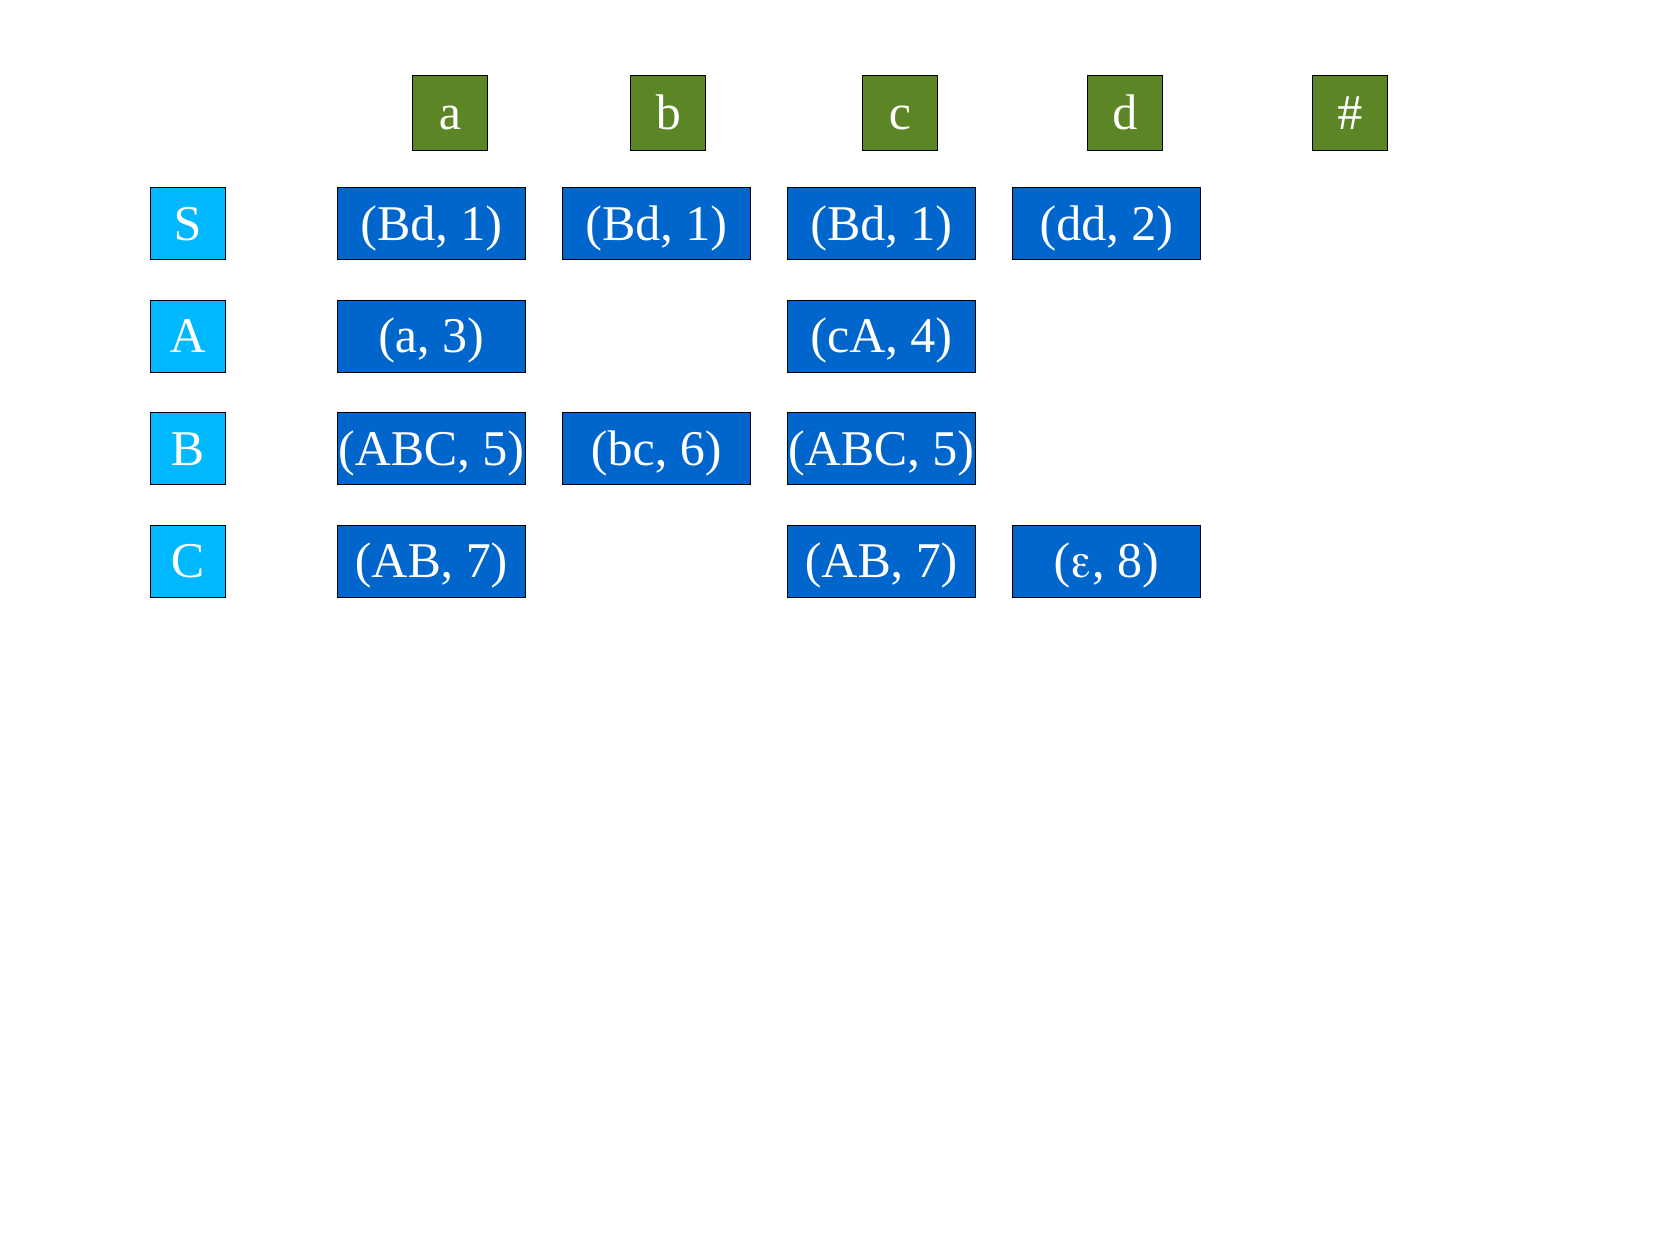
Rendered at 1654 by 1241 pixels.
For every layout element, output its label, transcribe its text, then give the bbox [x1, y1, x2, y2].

text_box (cA, 4) [787, 300, 976, 373]
text_box # [1312, 75, 1388, 151]
text_box b [630, 75, 706, 151]
text_box (AB, 7) [787, 525, 976, 598]
text_box c [862, 75, 938, 151]
text_box d [1087, 75, 1163, 151]
text_box C [150, 525, 226, 598]
text_box (ABC, 5) [337, 412, 526, 485]
text_box S [150, 187, 226, 260]
text_box (Bd, 1) [337, 187, 526, 260]
text_box (AB, 7) [337, 525, 526, 598]
text_box A [150, 300, 226, 373]
text_box (e, 8) [1012, 525, 1201, 598]
text_box (Bd, 1) [562, 187, 751, 260]
text_box (a, 3) [337, 300, 526, 373]
text_box a [412, 75, 488, 151]
text_box (bc, 6) [562, 412, 751, 485]
text_box B [150, 412, 226, 485]
text_box (ABC, 5) [787, 412, 976, 485]
text_box (dd, 2) [1012, 187, 1201, 260]
text_box (Bd, 1) [787, 187, 976, 260]
